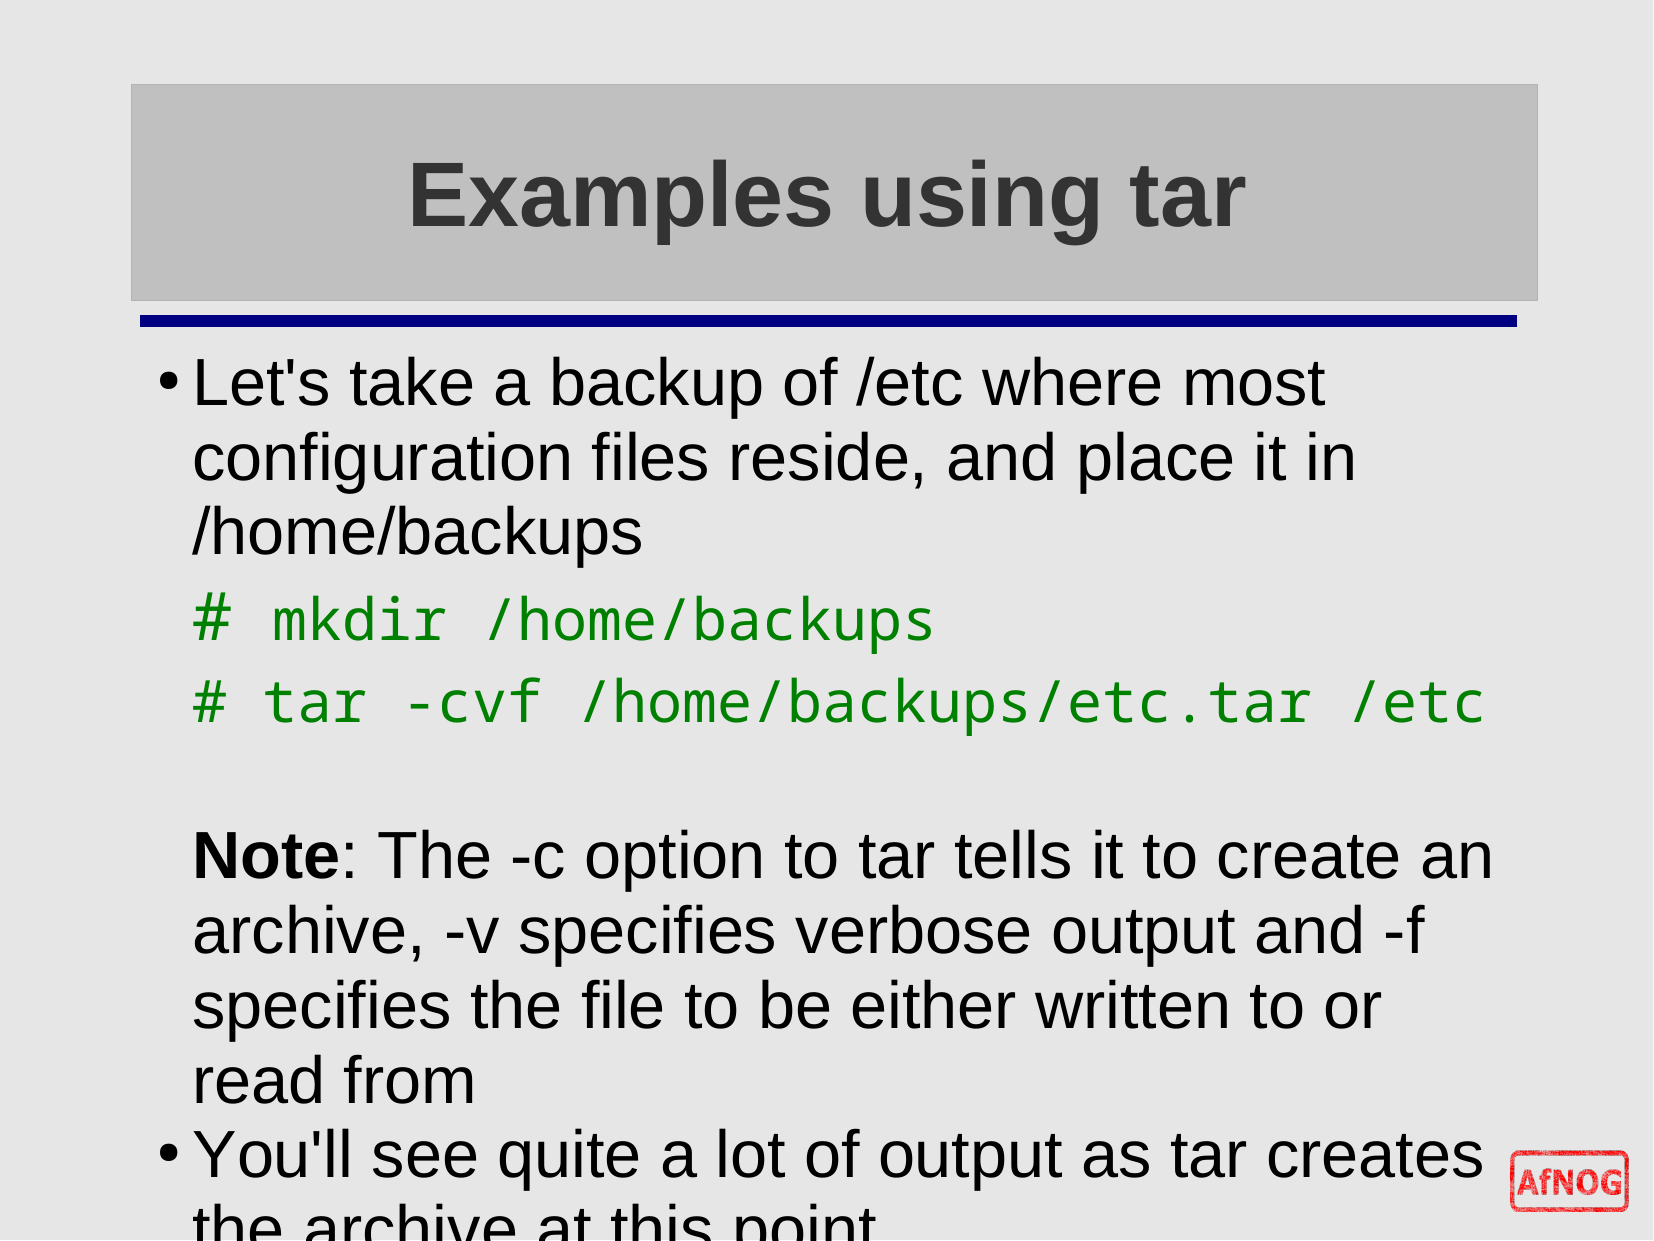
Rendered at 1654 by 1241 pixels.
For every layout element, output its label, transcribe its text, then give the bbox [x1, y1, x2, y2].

list Let's take a backup of /etc where most configuration files reside, and place it in /home/backups # mkdir /home/backups # tar -cvf /home/backups/etc.tar /etc Note: The -c option to tar tells it to create an archive, -v specifies verbose output and -f specifies the file to be either written to or read from You'll see quite a lot of output as tar creates the archive at this point. [121, 344, 1534, 1226]
picture [1534, 1150, 1629, 1212]
title Examples using tar [121, 91, 1534, 299]
